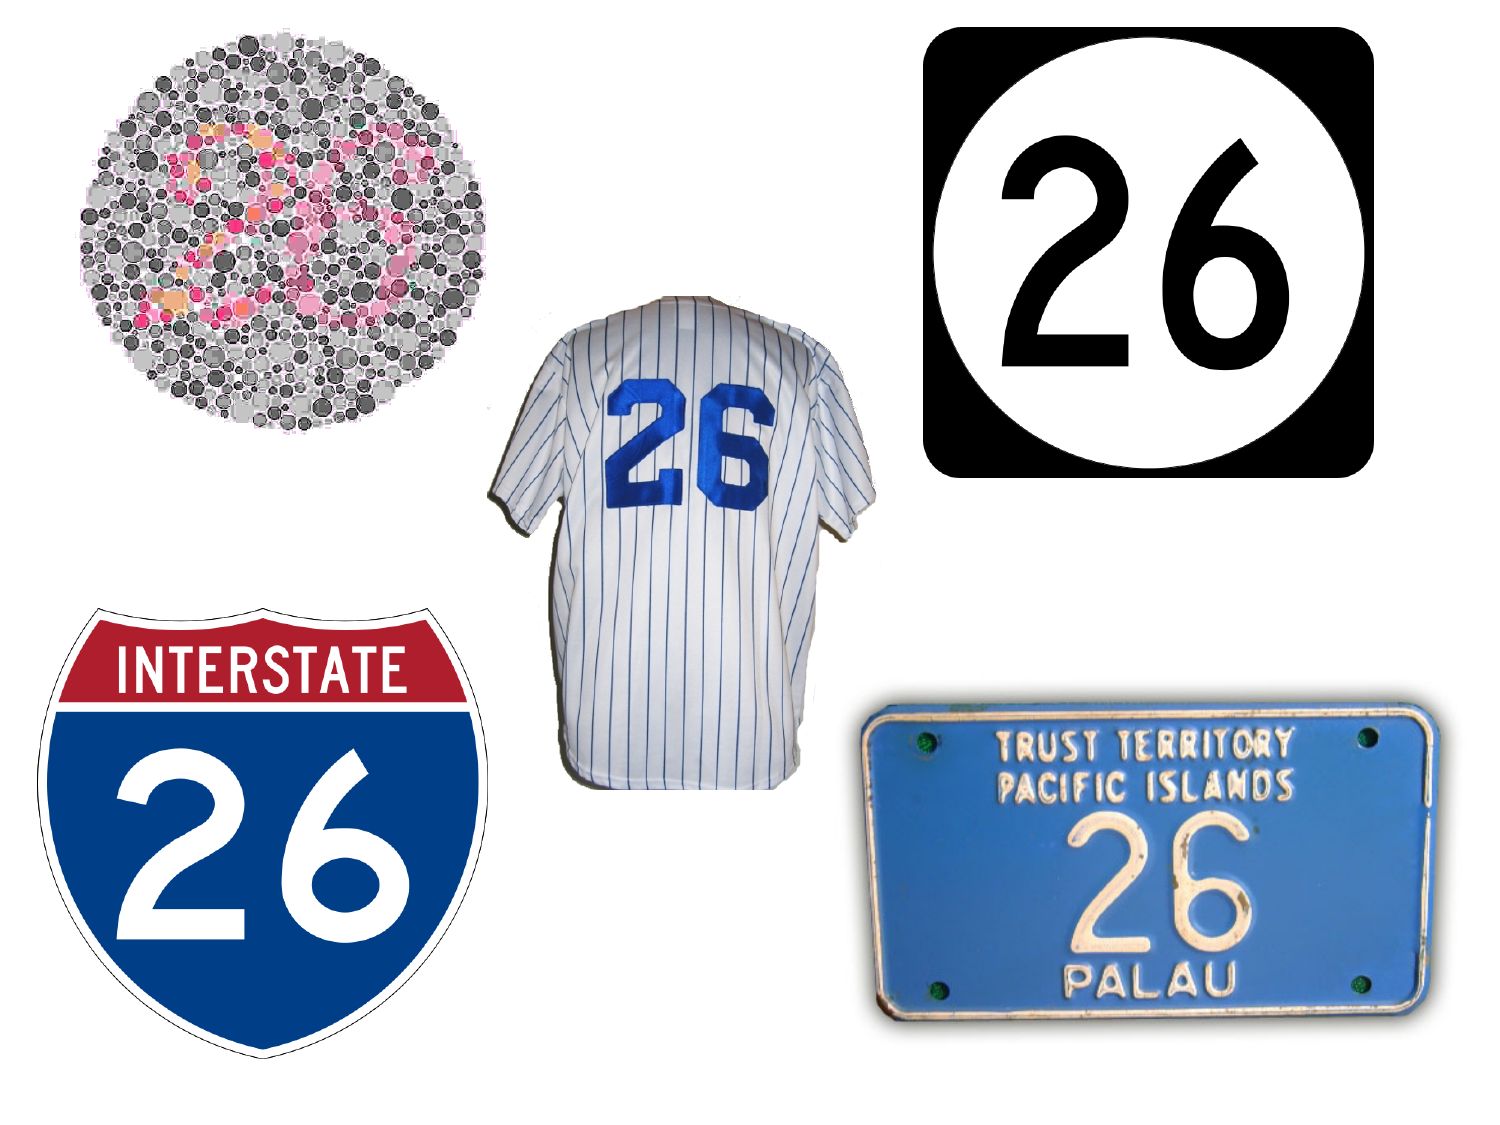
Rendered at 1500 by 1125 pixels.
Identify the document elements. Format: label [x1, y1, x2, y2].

picture [75, 28, 486, 439]
picture [37, 296, 1468, 1059]
picture [923, 27, 1374, 478]
